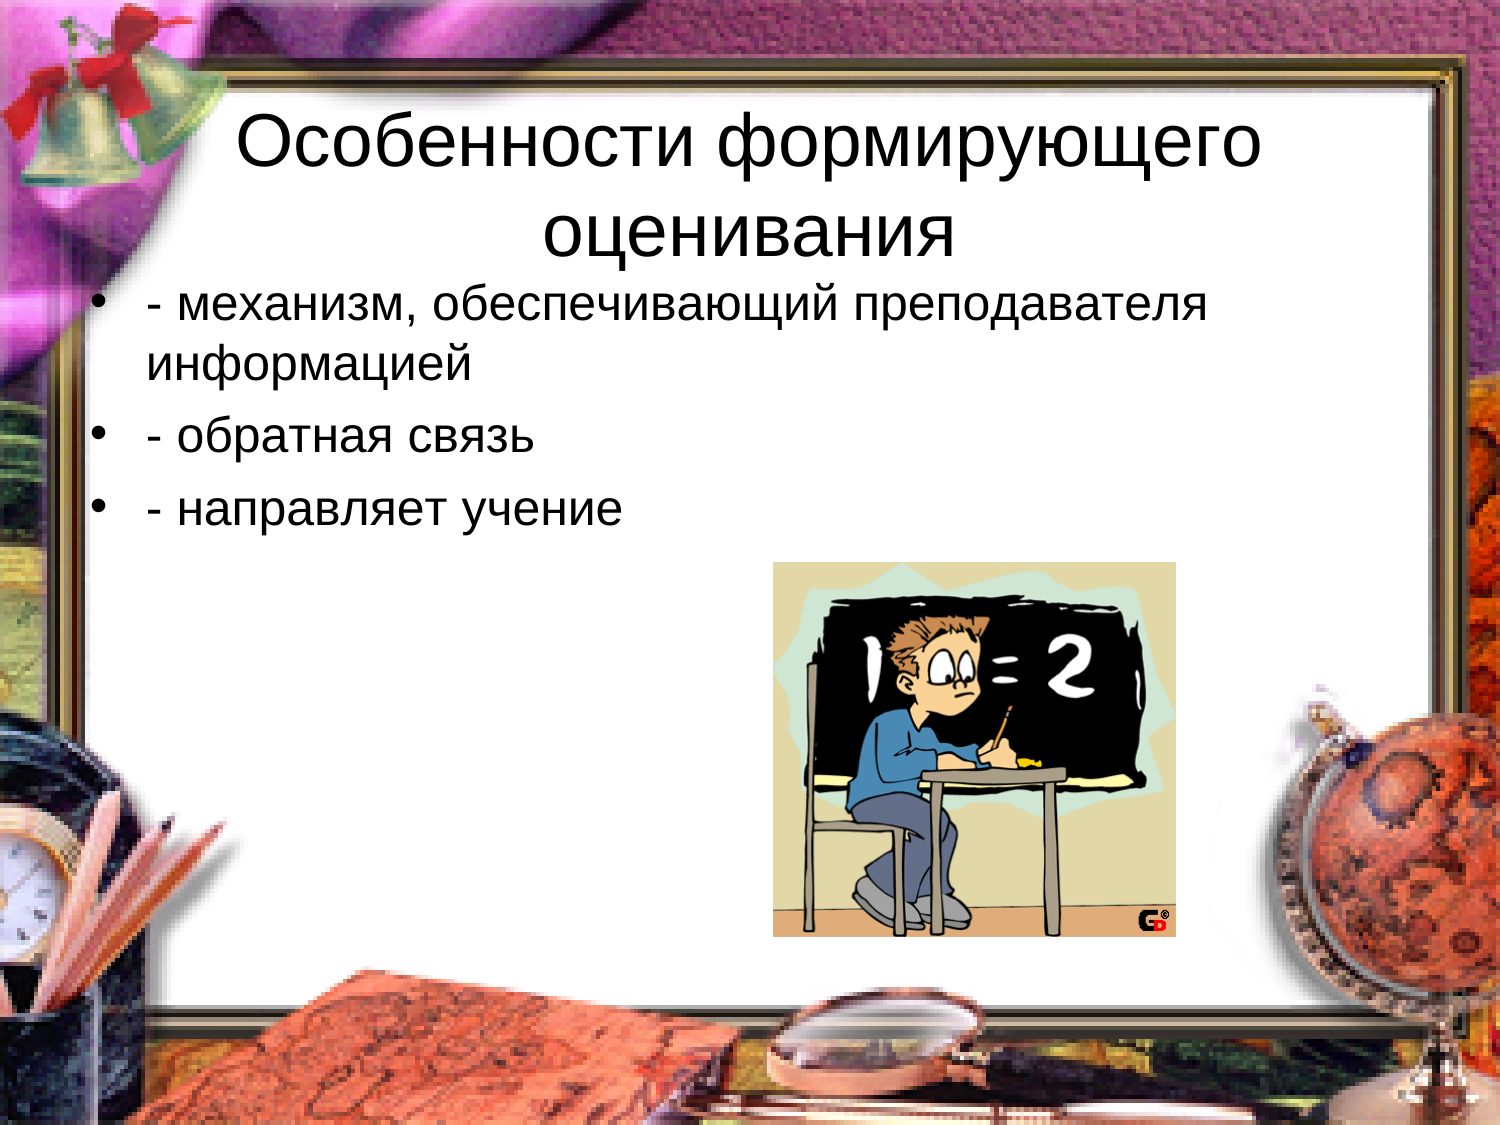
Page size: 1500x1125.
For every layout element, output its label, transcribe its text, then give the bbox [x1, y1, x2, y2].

text_box - механизм, обеспечивающий преподавателя информацией - обратная связь - направляет учение [75, 262, 1426, 1005]
picture [0, 0, 1500, 1125]
text_box Особенности формирующего оценивания [75, 83, 1426, 262]
